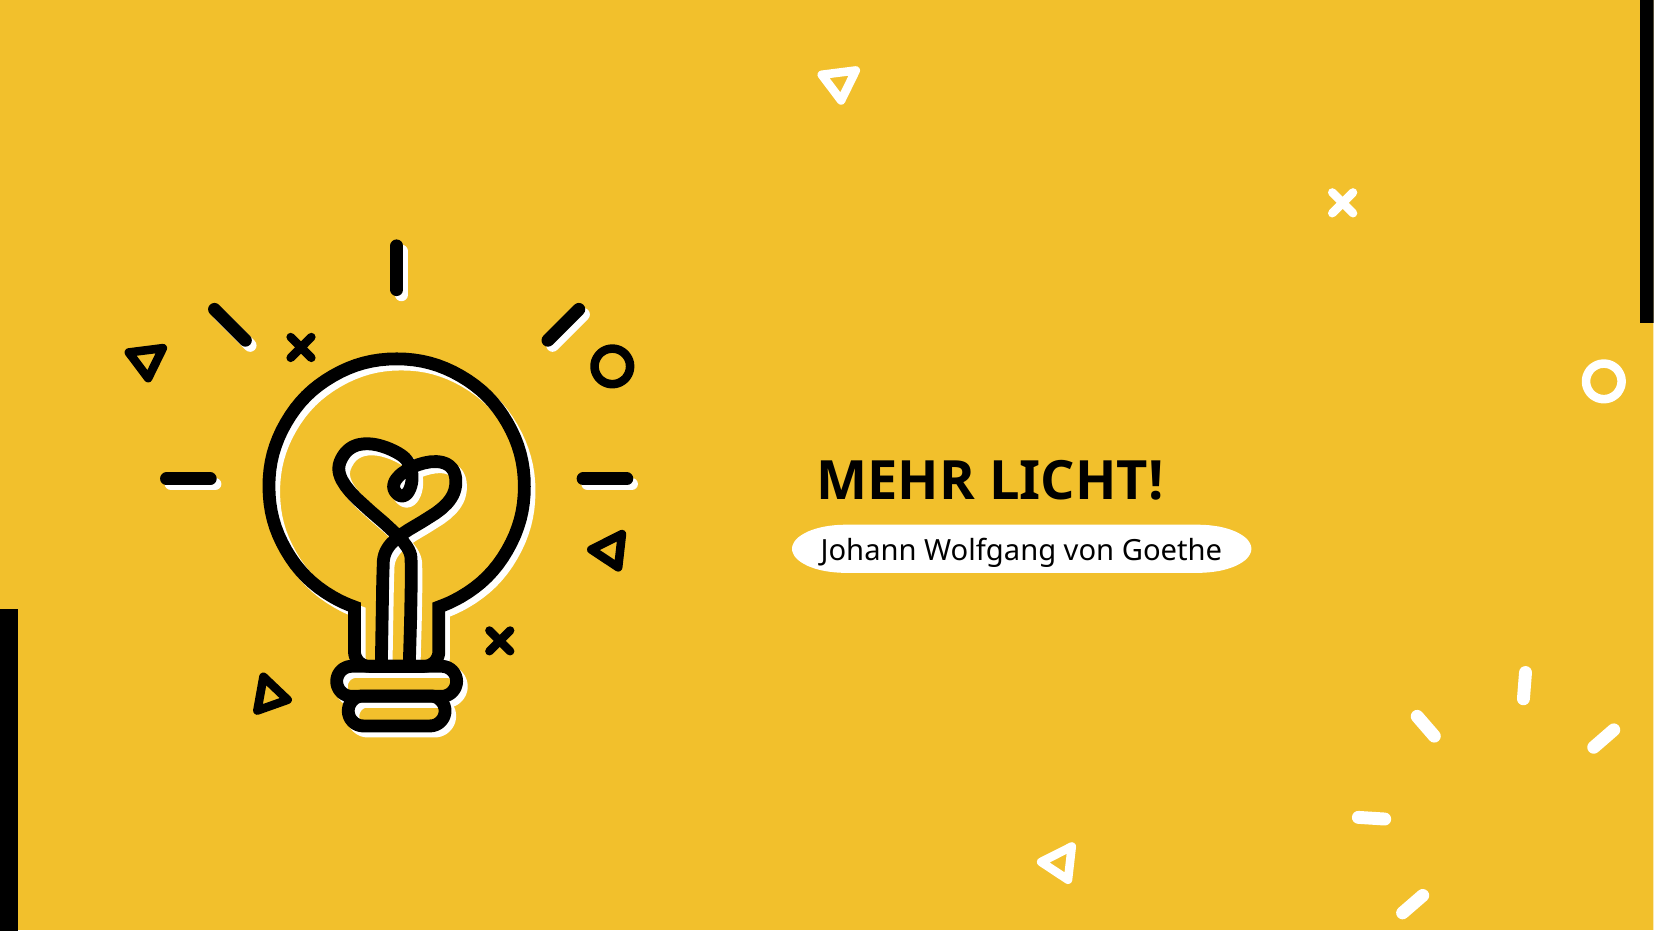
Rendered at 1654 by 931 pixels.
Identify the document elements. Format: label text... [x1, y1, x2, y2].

title MEHR LICHT! [816, 404, 1613, 553]
text_box Johann Wolfgang von Goethe [792, 528, 1251, 573]
